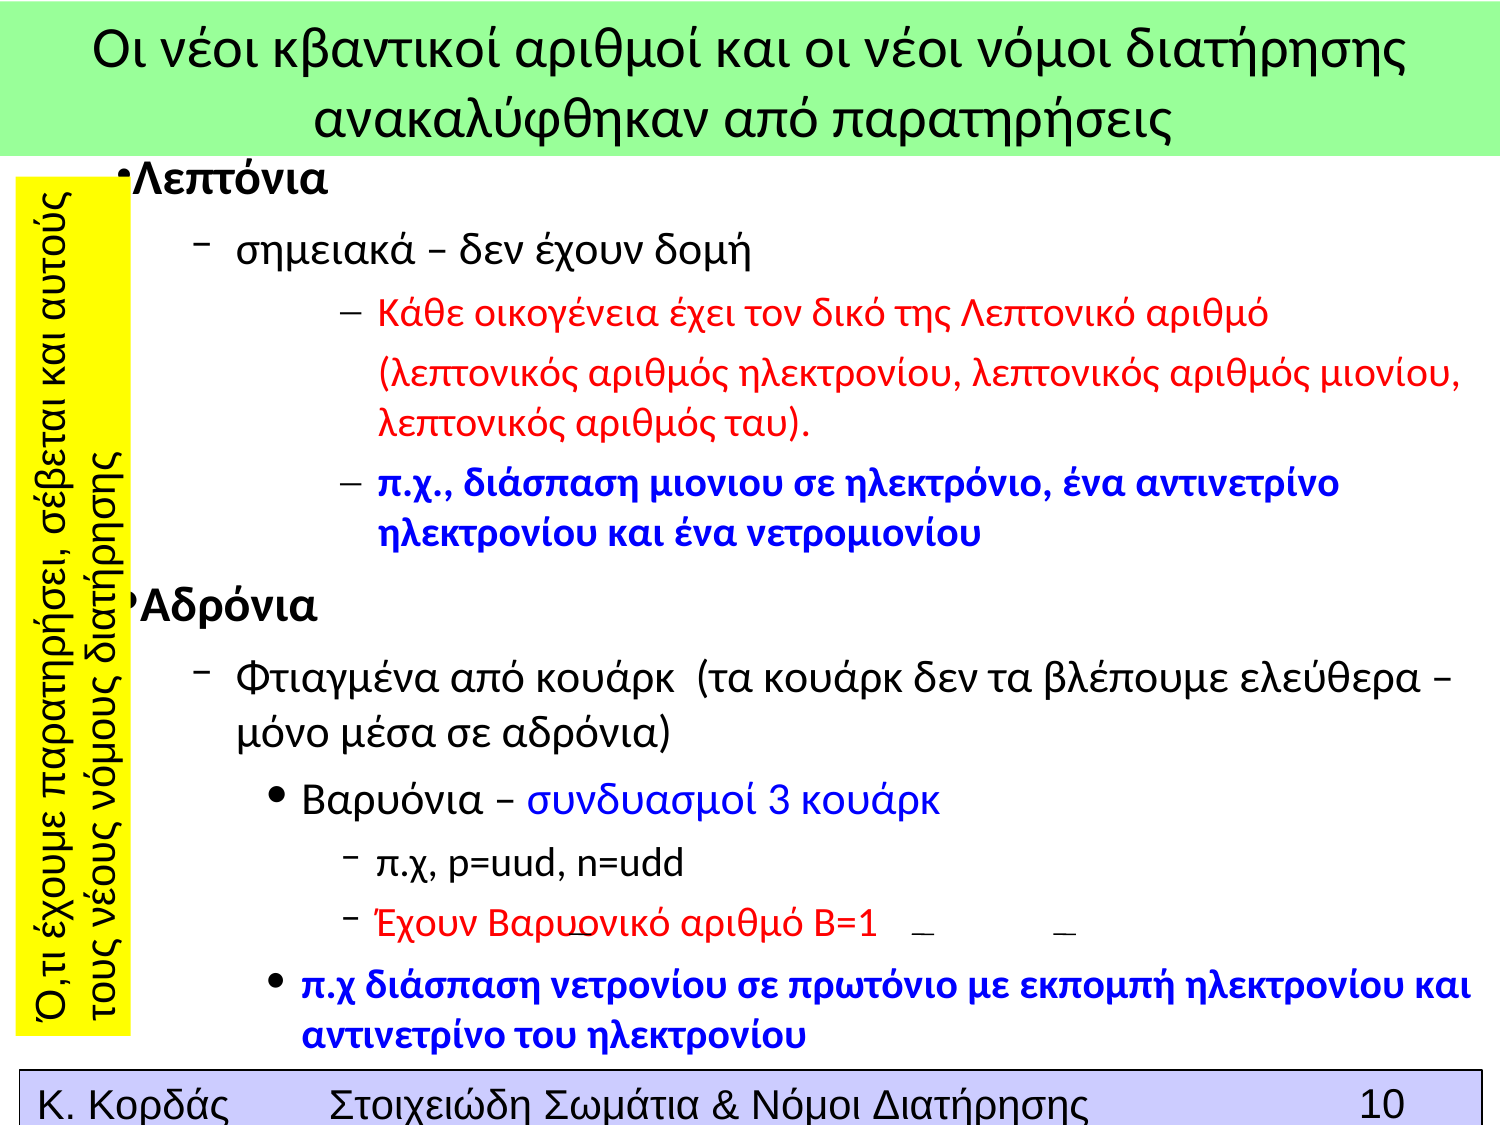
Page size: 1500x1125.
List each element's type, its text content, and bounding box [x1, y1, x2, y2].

text_box Λεπτόνια σημειακά – δεν έχουν δομή Κάθε οικογένεια έχει τον δικό της Λεπτονικό αριθμό (λεπτονικός αριθμός ηλεκτρονίου, λεπτονικός αριθμός μιονίου, λεπτονικός αριθμός ταυ). π.χ., διάσπαση μιονιου σε ηλεκτρόνιο, ένα αντινετρίνο ηλεκτρονίου και ένα νετρομιονίου Αδρόνια Φτιαγμένα από κουάρκ (τα κουάρκ δεν τα βλέπουμε ελεύθερα – μόνο μέσα σε αδρόνια) Βαρυόνια – συνδυασμοί 3 κουάρκ π.χ, p=uud, n=udd Έχουν Bαρυονικό αριθμό B=1 π.χ διάσπαση νετρονίου σε πρωτόνιο με εκπομπή ηλεκτρονίου και αντινετρίνο του ηλεκτρονίου [100, 137, 1500, 995]
text_box Ό,τι έχουμε παρατηρήσει, σέβεται και αυτούς τους νέους νόμους διατήρησης [15, 176, 131, 1036]
text_box Οι νέοι κβαντικοί αριθμοί και οι νέοι νόμοι διατήρησης ανακαλύφθηκαν από παρατηρήσεις [0, 1, 1500, 156]
